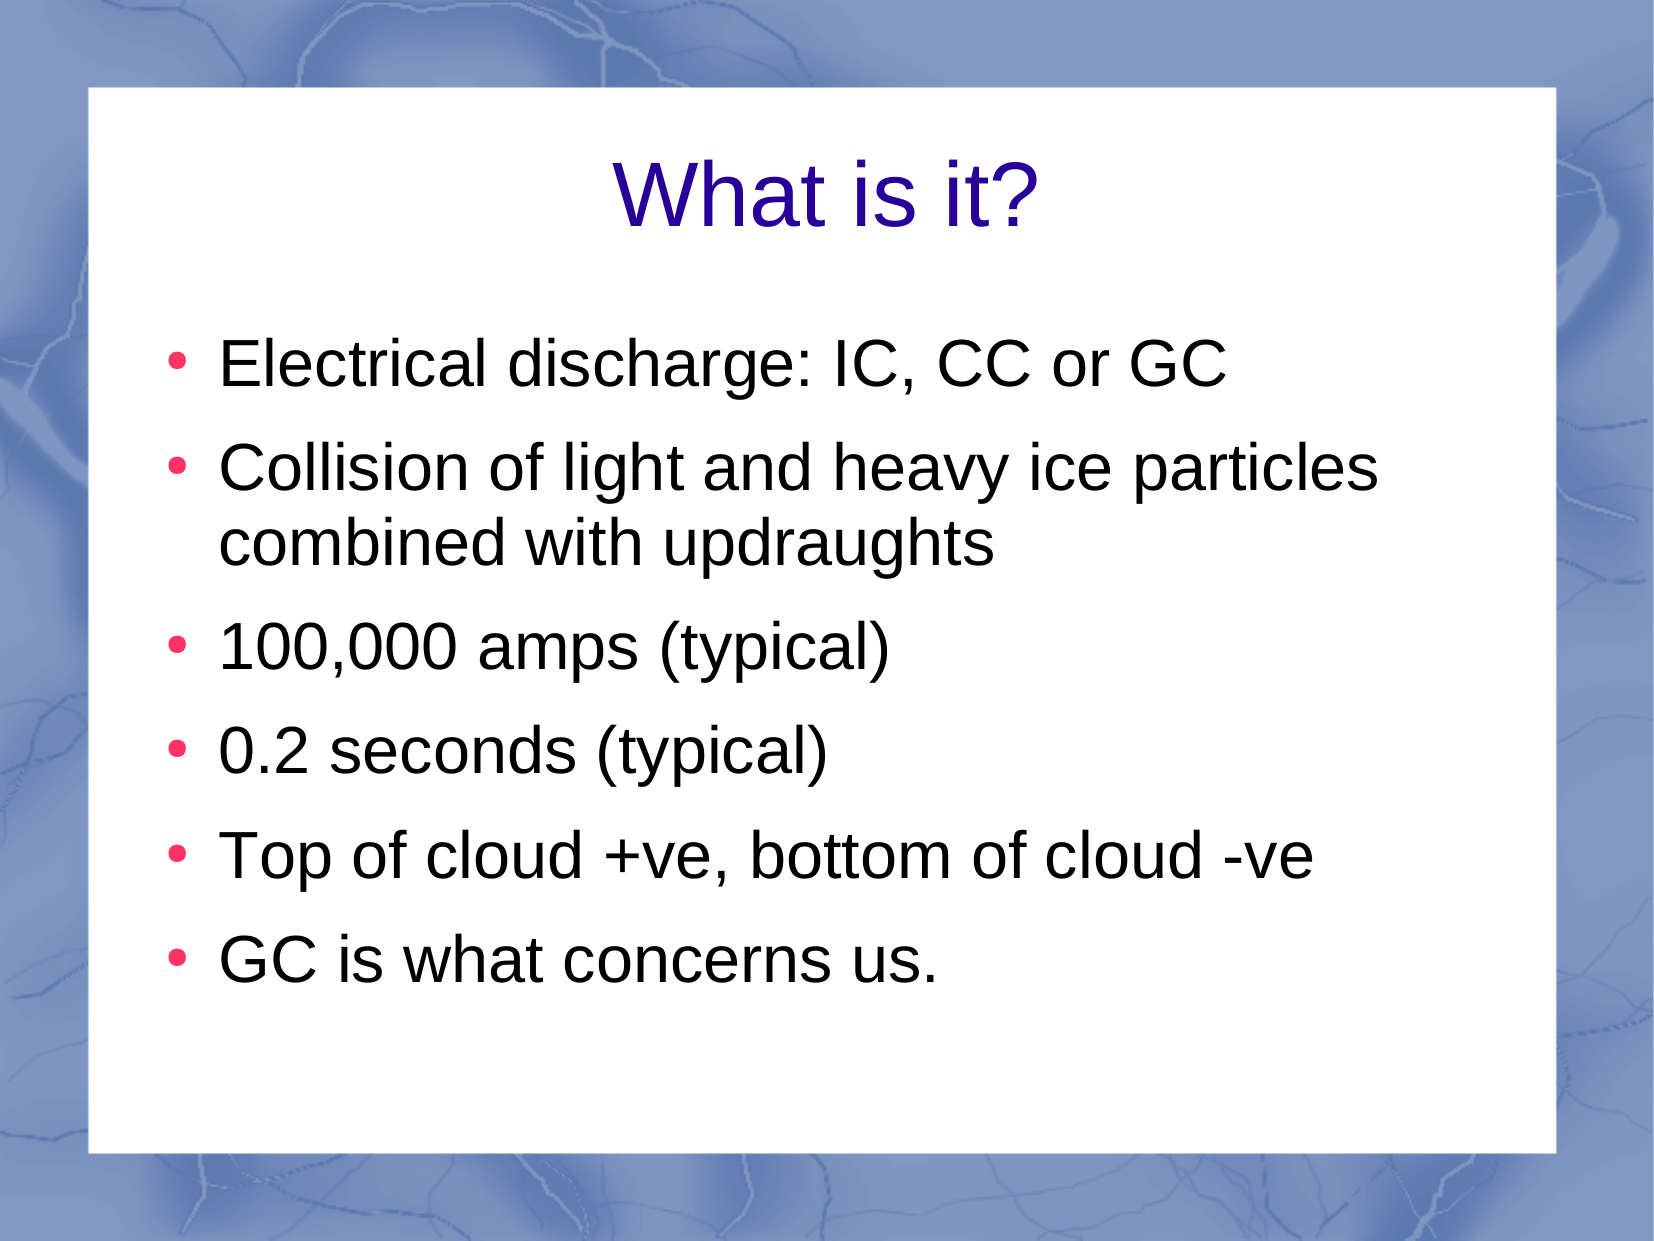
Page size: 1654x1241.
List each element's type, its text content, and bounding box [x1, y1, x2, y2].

list Electrical discharge: IC, CC or GC Collision of light and heavy ice particles combined with updraughts 100,000 amps (typical) 0.2 seconds (typical) Top of cloud +ve, bottom of cloud -ve GC is what concerns us. [147, 325, 1506, 1045]
picture [0, 0, 1654, 1241]
title What is it? [118, 90, 1536, 298]
